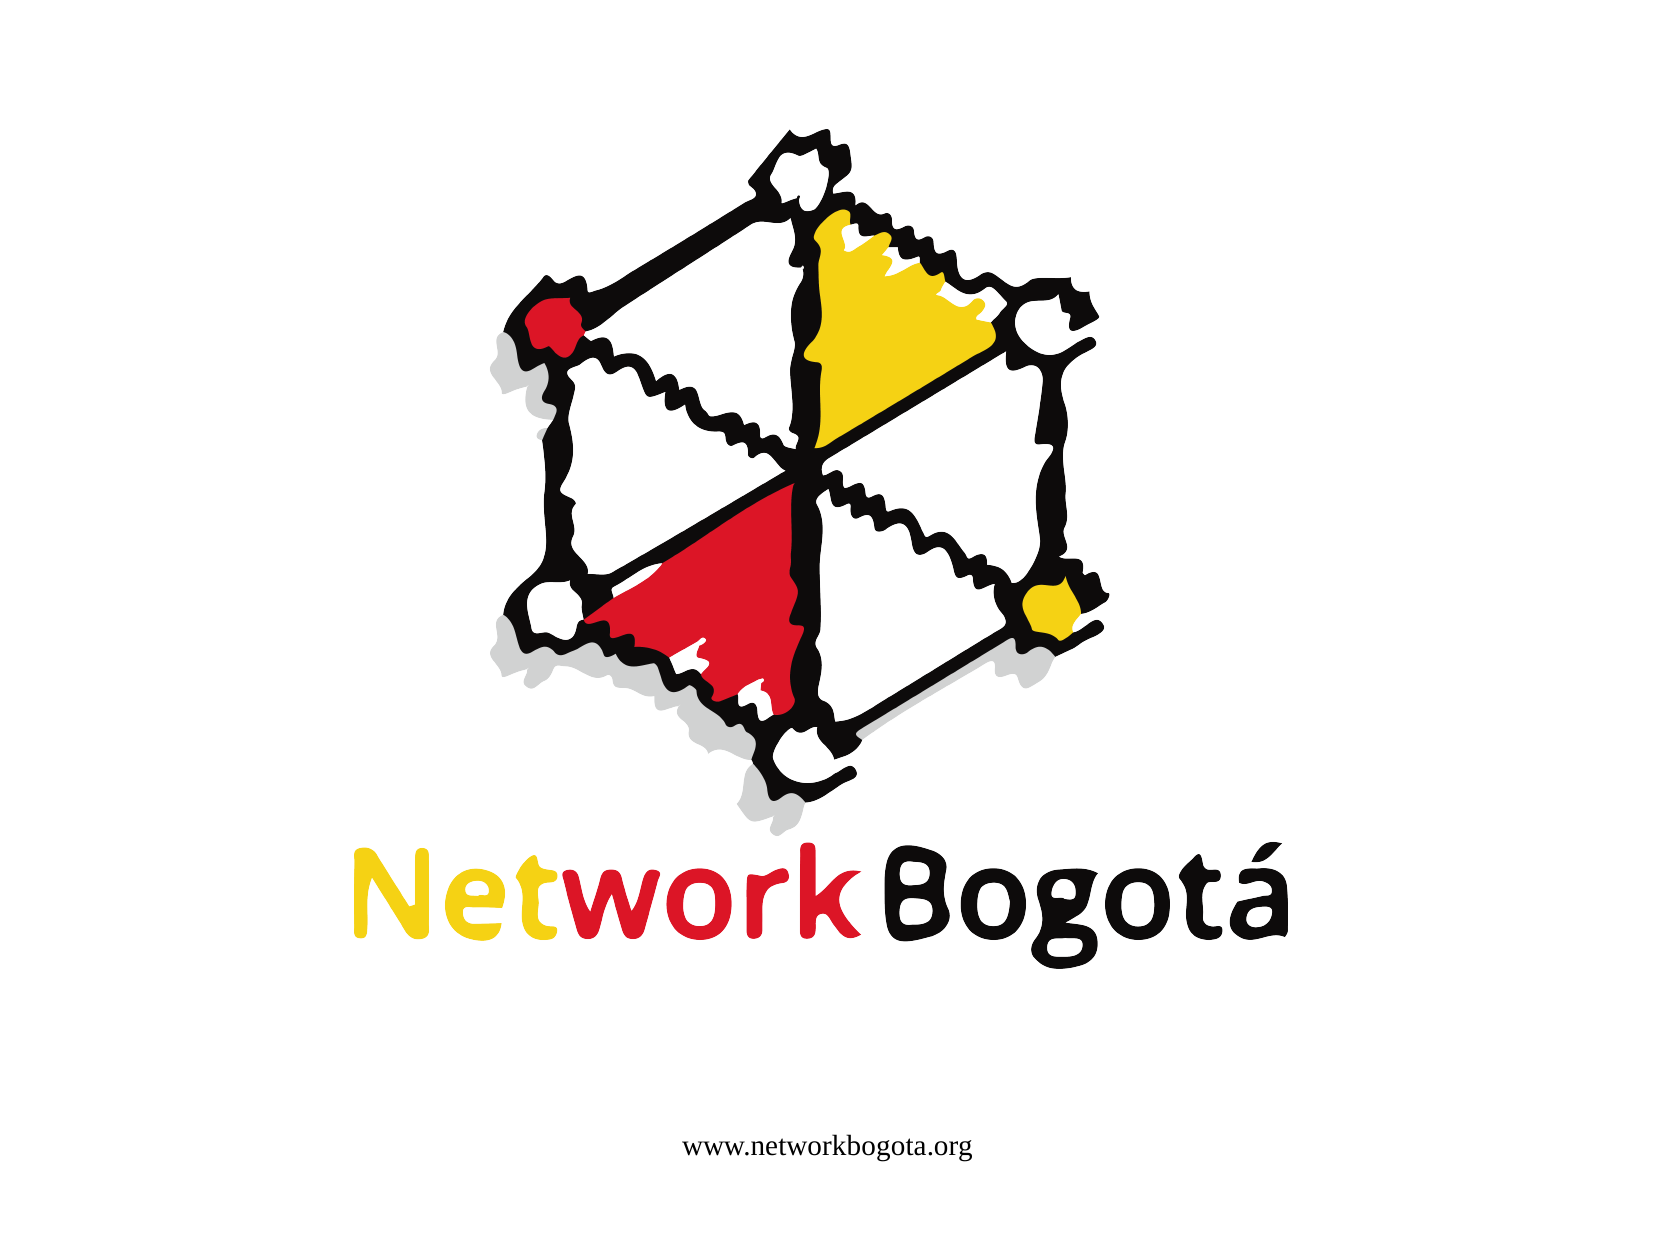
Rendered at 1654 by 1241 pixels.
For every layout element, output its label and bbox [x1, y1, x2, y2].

picture [354, 129, 1288, 969]
